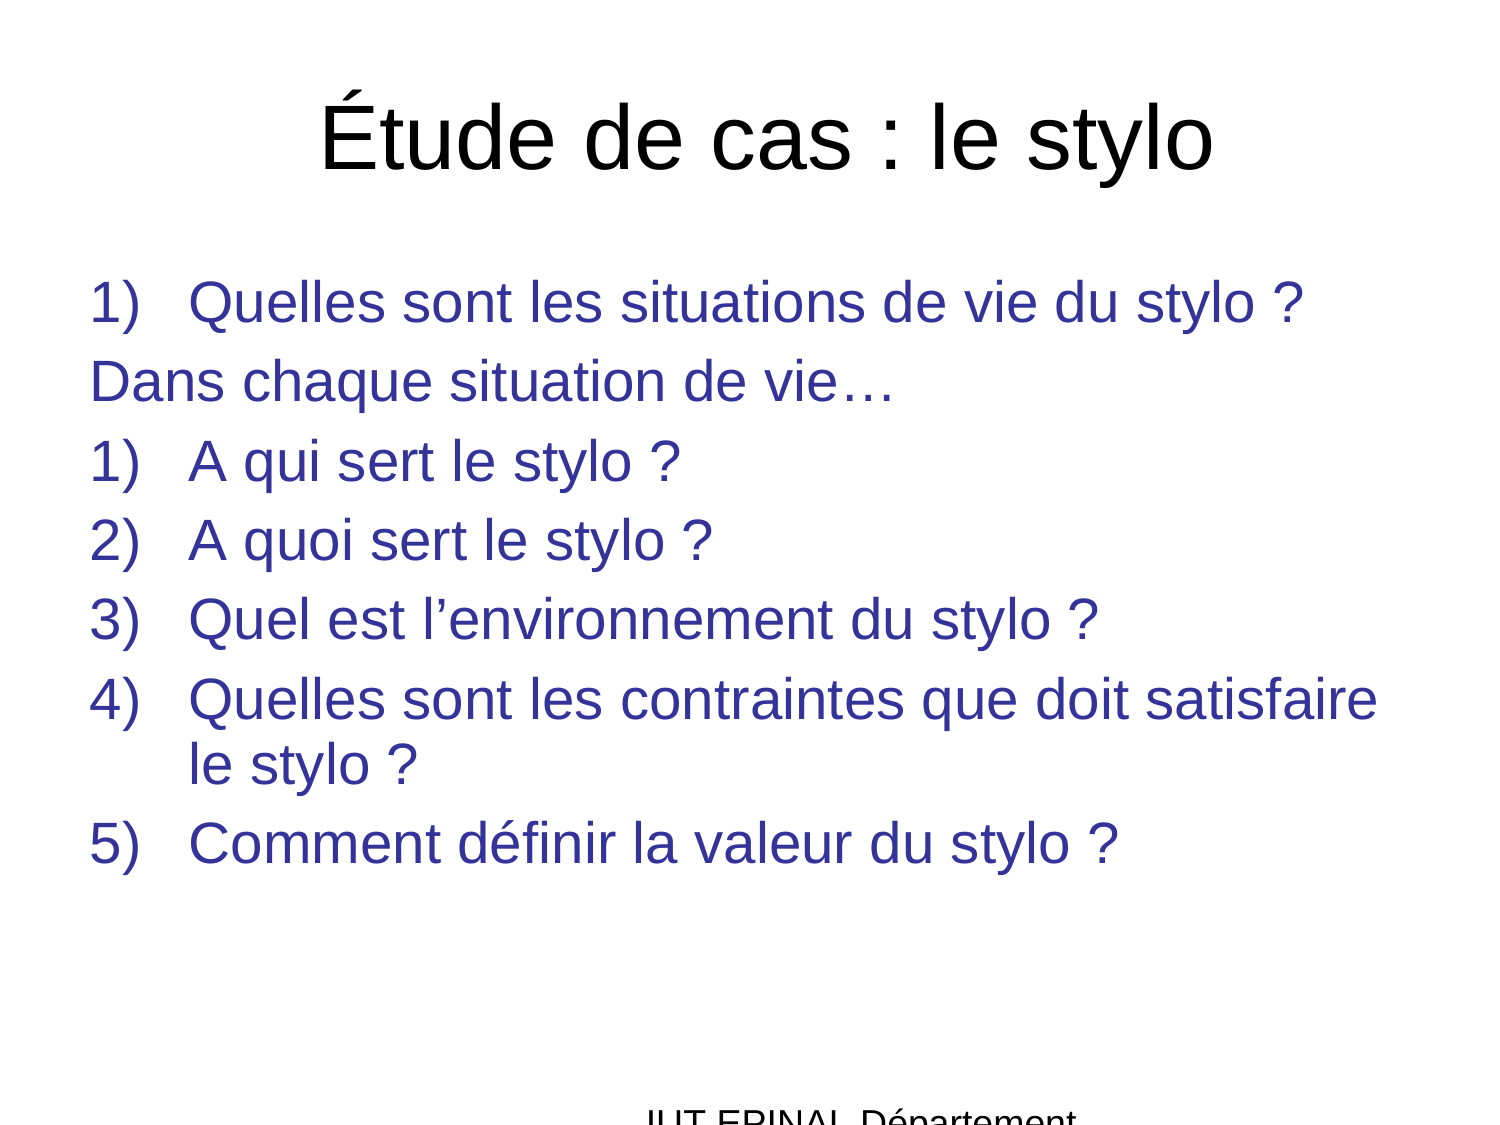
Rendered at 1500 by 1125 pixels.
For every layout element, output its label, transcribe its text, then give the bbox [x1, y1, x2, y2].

title Étude de cas : le stylo [75, 45, 1426, 233]
list Quelles sont les situations de vie du stylo ? Dans chaque situation de vie… A qui sert le stylo ? A quoi sert le stylo ? Quel est l’environnement du stylo ? Quelles sont les contraintes que doit satisfaire le stylo ? Comment définir la valeur du stylo ? [75, 262, 1426, 1005]
